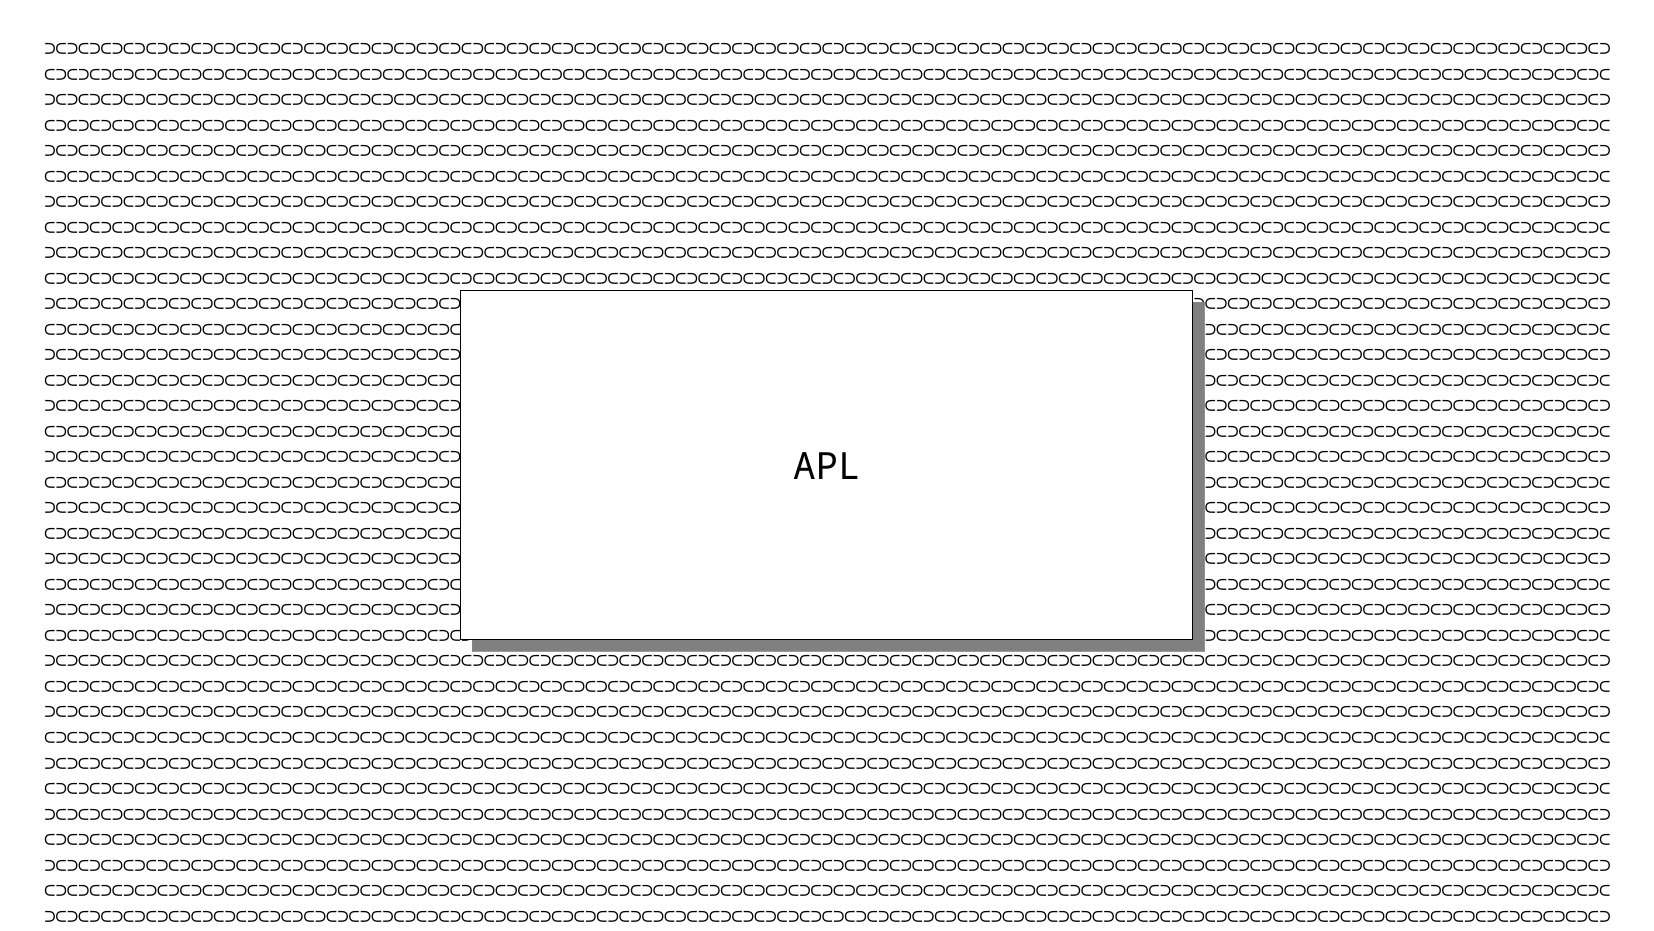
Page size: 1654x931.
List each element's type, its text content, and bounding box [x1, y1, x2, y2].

text_box ⊃⊂⊃⊂⊃⊂⊃⊂⊃⊂⊃⊂⊃⊂⊃⊂⊃⊂⊃⊂⊃⊂⊃⊂⊃⊂⊃⊂⊃⊂⊃⊂⊃⊂⊃⊂⊃⊂⊃⊂⊃⊂⊃⊂⊃⊂⊃⊂⊃⊂⊃⊂⊃⊂⊃⊂⊃⊂⊃⊂⊃⊂⊃⊂⊃⊂⊃⊂⊃⊂⊃⊂⊃⊂⊃⊂⊃⊂⊃⊂⊃⊂⊃⊂⊃⊂⊃⊂⊃⊂⊃⊂⊃⊂⊃⊂⊃⊂⊃⊂⊃⊂⊃⊂⊃⊂⊃⊂⊃⊂⊃⊂⊃⊂⊃⊂⊃⊂⊃⊂⊃⊂⊃⊂⊃⊂⊃⊂⊃⊂⊃⊂⊃⊂⊃⊂⊃⊂⊃⊂⊃⊂⊃⊂⊃⊂⊃⊂⊃⊂⊃⊂⊃⊂⊃⊂⊃⊂⊃⊂⊃⊂⊃⊂⊃⊂⊃⊂⊃⊂⊃⊂⊃⊂⊃⊂⊃⊂⊃⊂⊃⊂⊃⊂⊃⊂⊃⊂⊃⊂⊃⊂⊃⊂⊃⊂⊃⊂⊃⊂⊃⊂⊃⊂⊃⊂⊃⊂⊃⊂⊃⊂⊃⊂⊃⊂⊃⊂⊃⊂⊃⊂⊃⊂⊃⊂⊃⊂⊃⊂⊃⊂⊃⊂⊃⊂⊃⊂⊃⊂⊃⊂⊃⊂⊃⊂⊃⊂⊃⊂⊃⊂⊃⊂⊃⊂⊃⊂⊃⊂⊃⊂⊃⊂⊃⊂⊃⊂⊃⊂⊃⊂⊃⊂⊃⊂⊃⊂ ⊃⊂⊃⊂⊃⊂⊃⊂⊃⊂⊃⊂⊃⊂⊃⊂⊃⊂⊃⊂⊃⊂⊃⊂⊃⊂⊃⊂⊃⊂⊃⊂⊃⊂⊃⊂⊃⊂⊃⊂⊃⊂⊃⊂⊃⊂⊃⊂⊃⊂⊃⊂⊃⊂⊃⊂⊃⊂⊃⊂⊃⊂⊃⊂⊃⊂⊃⊂⊃⊂⊃⊂⊃⊂⊃⊂⊃⊂⊃⊂⊃⊂⊃⊂⊃⊂⊃⊂⊃⊂⊃⊂⊃⊂⊃⊂⊃⊂⊃⊂⊃⊂⊃⊂⊃⊂⊃⊂⊃⊂⊃⊂⊃⊂⊃⊂⊃⊂⊃⊂⊃⊂⊃⊂⊃⊂⊃⊂⊃⊂⊃⊂⊃⊂⊃⊂⊃⊂⊃⊂⊃⊂⊃⊂⊃⊂⊃⊂⊃⊂⊃⊂⊃⊂⊃⊂⊃⊂⊃⊂⊃⊂⊃⊂⊃⊂⊃⊂⊃⊂⊃⊂⊃⊂⊃⊂⊃⊂⊃⊂⊃⊂⊃⊂⊃⊂⊃⊂⊃⊂⊃⊂⊃⊂⊃⊂⊃⊂⊃⊂⊃⊂⊃⊂⊃⊂⊃⊂⊃⊂⊃⊂⊃⊂⊃⊂⊃⊂⊃⊂⊃⊂⊃⊂⊃⊂⊃⊂⊃⊂⊃⊂⊃⊂⊃⊂⊃⊂⊃⊂⊃⊂⊃⊂⊃⊂⊃⊂⊃⊂⊃⊂⊃⊂⊃⊂⊃⊂⊃⊂⊃⊂⊃⊂⊃⊂⊃⊂⊃⊂⊃⊂⊃⊂⊃⊂⊃⊂⊃⊂⊃⊂⊃⊂⊃⊂⊃⊂⊃⊂⊃⊂⊃⊂⊃⊂⊃⊂⊃⊂⊃⊂⊃⊂⊃⊂⊃⊂⊃⊂⊃⊂⊃⊂⊃⊂⊃⊂⊃⊂⊃⊂⊃⊂⊃⊂⊃⊂⊃⊂⊃⊂⊃⊂⊃⊂⊃⊂⊃⊂⊃⊂⊃⊂⊃⊂⊃⊂⊃⊂⊃⊂⊃⊂⊃⊂⊃⊂⊃⊂⊃⊂⊃⊂⊃⊂⊃⊂⊃⊂⊃⊂⊃⊂⊃⊂⊃⊂⊃⊂⊃⊂⊃⊂⊃⊂⊃⊂⊃⊂⊃⊂⊃⊂⊃⊂⊃⊂⊃⊂⊃⊂⊃⊂⊃⊂⊃⊂⊃⊂⊃⊂⊃⊂⊃⊂⊃⊂⊃⊂⊃⊂⊃⊂⊃⊂⊃⊂⊃⊂⊃⊂⊃⊂⊃⊂⊃⊂⊃⊂⊃⊂⊃⊂⊃⊂⊃⊂⊃⊂⊃⊂⊃⊂⊃⊂⊃⊂⊃⊂⊃⊂⊃⊂⊃⊂⊃⊂⊃⊂⊃⊂⊃⊂⊃⊂⊃⊂⊃⊂⊃⊂⊃⊂⊃⊂⊃⊂⊃⊂⊃⊂⊃⊂⊃⊂⊃⊂⊃⊂⊃⊂⊃⊂⊃⊂⊃⊂⊃⊂⊃⊂⊃⊂⊃⊂⊃⊂⊃⊂⊃⊂⊃⊂⊃⊂⊃⊂⊃⊂⊃⊂⊃⊂⊃⊂⊃⊂⊃⊂⊃⊂⊃⊂⊃⊂⊃⊂⊃⊂⊃⊂⊃⊂⊃⊂⊃⊂⊃⊂⊃⊂⊃⊂⊃⊂⊃⊂⊃⊂⊃⊂⊃⊂⊃⊂⊃⊂⊃⊂⊃⊂⊃⊂⊃⊂⊃⊂⊃⊂⊃⊂⊃⊂⊃⊂⊃⊂⊃⊂⊃⊂⊃⊂⊃⊂⊃⊂⊃⊂⊃⊂⊃⊂⊃⊂⊃⊂⊃⊂⊃⊂⊃⊂⊃⊂⊃⊂⊃⊂⊃⊂⊃⊂⊃⊂⊃⊂⊃⊂⊃⊂⊃⊂⊃⊂⊃⊂⊃⊂⊃⊂⊃⊂⊃⊂⊃⊂⊃⊂⊃⊂⊃⊂⊃⊂⊃⊂⊃⊂⊃⊂⊃⊂⊃⊂⊃⊂⊃⊂⊃⊂⊃⊂⊃⊂⊃⊂⊃⊂⊃⊂⊃⊂⊃⊂⊃⊂⊃⊂⊃⊂⊃⊂⊃⊂⊃⊂⊃⊂⊃⊂⊃⊂⊃⊂⊃⊂⊃⊂⊃⊂⊃⊂⊃⊂⊃⊂⊃⊂⊃⊂⊃⊂⊃⊂⊃⊂⊃⊂⊃⊂⊃⊂⊃⊂⊃⊂⊃⊂⊃⊂⊃⊂⊃⊂⊃⊂⊃⊂⊃⊂⊃⊂⊃⊂⊃⊂⊃⊂⊃⊂⊃⊂⊃⊂⊃⊂⊃⊂⊃⊂⊃⊂⊃⊂⊃⊂⊃⊂⊃⊂⊃⊂⊃⊂⊃⊂⊃⊂⊃⊂⊃⊂⊃⊂⊃⊂⊃⊂⊃⊂⊃⊂⊃⊂⊃⊂⊃⊂⊃⊂⊃⊂⊃⊂⊃⊂⊃⊂⊃⊂⊃⊂⊃⊂⊃⊂⊃⊂⊃⊂⊃⊂⊃⊂⊃⊂⊃⊂⊃⊂⊃⊂⊃⊂⊃⊂⊃⊂⊃⊂⊃⊂⊃⊂⊃⊂⊃⊂⊃⊂⊃⊂⊃⊂⊃⊂⊃⊂⊃⊂⊃⊂⊃⊂⊃⊂⊃⊂⊃⊂⊃⊂⊃⊂⊃⊂⊃⊂⊃⊂⊃⊂⊃⊂⊃⊂⊃⊂⊃⊂⊃⊂⊃⊂⊃⊂⊃⊂⊃⊂⊃⊂⊃⊂⊃⊂⊃⊂⊃⊂⊃⊂⊃⊂⊃⊂⊃⊂⊃⊂⊃⊂⊃⊂⊃⊂⊃⊂⊃⊂⊃⊂⊃⊂⊃⊂⊃⊂⊃⊂⊃⊂⊃⊂⊃⊂⊃⊂⊃⊂⊃⊂⊃⊂⊃⊂⊃⊂⊃⊂⊃⊂⊃⊂⊃⊂⊃⊂⊃⊂⊃⊂⊃⊂⊃⊂⊃⊂⊃⊂⊃⊂⊃⊂⊃⊂⊃⊂⊃⊂⊃⊂⊃⊂⊃⊂⊃⊂⊃⊂⊃⊂⊃⊂⊃⊂⊃⊂⊃⊂⊃⊂⊃⊂⊃⊂⊃⊂⊃⊂⊃⊂⊃⊂⊃⊂⊃⊂⊃⊂⊃⊂⊃⊂⊃⊂⊃⊂⊃⊂⊃⊂⊃⊂⊃⊂⊃⊂⊃⊂⊃⊂⊃⊂⊃⊂⊃⊂⊃⊂⊃⊂⊃⊂⊃⊂⊃⊂⊃⊂⊃⊂⊃⊂⊃⊂⊃⊂⊃⊂⊃⊂⊃⊂⊃⊂⊃⊂⊃⊂⊃⊂⊃⊂⊃⊂⊃⊂⊃⊂⊃⊂⊃⊂⊃⊂⊃⊂⊃⊂⊃⊂⊃⊂⊃⊂⊃⊂⊃⊂⊃⊂⊃⊂⊃⊂⊃⊂⊃⊂⊃⊂⊃⊂⊃⊂⊃⊂⊃⊂⊃⊂⊃⊂⊃⊂⊃⊂⊃⊂⊃⊂⊃⊂⊃⊂⊃⊂⊃⊂⊃⊂⊃⊂⊃⊂⊃⊂⊃⊂⊃⊂⊃⊂⊃⊂⊃⊂⊃⊂⊃⊂⊃⊂⊃⊂⊃⊂⊃⊂⊃⊂⊃⊂⊃⊂⊃⊂⊃⊂⊃⊂⊃⊂⊃⊂⊃⊂⊃⊂⊃⊂⊃⊂⊃⊂⊃⊂⊃⊂⊃⊂⊃⊂⊃⊂⊃⊂⊃⊂⊃⊂⊃⊂⊃⊂⊃⊂⊃⊂⊃⊂⊃⊂⊃⊂⊃⊂⊃⊂⊃⊂⊃⊂⊃⊂⊃⊂⊃⊂⊃⊂⊃⊂⊃⊂⊃⊂⊃⊂⊃⊂⊃⊂⊃⊂⊃⊂⊃⊂⊃⊂⊃⊂⊃⊂⊃⊂⊃⊂⊃⊂⊃⊂⊃⊂⊃⊂⊃⊂⊃⊂⊃⊂⊃⊂⊃⊂⊃⊂⊃⊂⊃⊂⊃⊂⊃⊂⊃⊂⊃⊂⊃⊂⊃⊂⊃⊂⊃⊂⊃⊂⊃⊂⊃⊂⊃⊂⊃⊂⊃⊂⊃⊂⊃⊂⊃⊂⊃⊂⊃⊂⊃⊂⊃⊂⊃⊂⊃⊂⊃⊂⊃⊂⊃⊂⊃⊂⊃⊂⊃⊂⊃⊂⊃⊂⊃⊂⊃⊂⊃⊂⊃⊂⊃⊂⊃⊂⊃⊂⊃⊂⊃⊂⊃⊂⊃⊂⊃⊂⊃⊂⊃⊂⊃⊂⊃⊂⊃⊂⊃⊂⊃⊂⊃⊂⊃⊂⊃⊂⊃⊂⊃⊂⊃⊂⊃⊂⊃⊂⊃⊂⊃⊂⊃⊂⊃⊂⊃⊂⊃⊂⊃⊂⊃⊂⊃⊂⊃⊂⊃⊂⊃⊂⊃⊂⊃⊂⊃⊂⊃⊂⊃⊂⊃⊂⊃⊂⊃⊂⊃⊂⊃⊂⊃⊂⊃⊂⊃⊂⊃⊂⊃⊂⊃⊂⊃⊂⊃⊂⊃⊂⊃⊂⊃⊂⊃⊂⊃⊂⊃⊂⊃⊂⊃⊂⊃⊂⊃⊂⊃⊂⊃⊂⊃⊂⊃⊂⊃⊂⊃⊂⊃⊂⊃⊂⊃⊂⊃⊂⊃⊂⊃⊂⊃⊂⊃⊂⊃⊂⊃⊂⊃⊂⊃⊂⊃⊂⊃⊂⊃⊂⊃⊂⊃⊂⊃⊂⊃⊂⊃⊂⊃⊂⊃⊂⊃⊂⊃⊂⊃⊂⊃⊂⊃⊂⊃⊂⊃⊂⊃⊂⊃⊂⊃⊂⊃⊂⊃⊂⊃⊂⊃⊂⊃⊂⊃⊂⊃⊂⊃⊂⊃⊂⊃⊂⊃⊂⊃⊂⊃⊂⊃⊂⊃⊂⊃⊂⊃⊂⊃⊂⊃⊂⊃⊂⊃⊂⊃⊂⊃⊂⊃⊂⊃⊂⊃⊂⊃⊂⊃⊂⊃⊂⊃⊂⊃⊂⊃⊂⊃⊂⊃⊂⊃⊂⊃⊂⊃⊂⊃⊂⊃⊂⊃⊂⊃⊂⊃⊂⊃⊂⊃⊂⊃⊂⊃⊂⊃⊂⊃⊂⊃⊂⊃⊂⊃⊂⊃⊂⊃⊂⊃⊂⊃⊂⊃⊂⊃⊂⊃⊂⊃⊂⊃⊂⊃⊂⊃⊂⊃⊂⊃⊂⊃⊂⊃⊂⊃⊂⊃⊂⊃⊂⊃⊂⊃⊂⊃⊂⊃⊂⊃⊂⊃⊂⊃⊂⊃⊂⊃⊂⊃⊂⊃⊂⊃⊂⊃⊂⊃⊂⊃⊂⊃⊂⊃⊂⊃⊂⊃⊂⊃⊂⊃⊂⊃⊂⊃⊂⊃⊂⊃⊂⊃⊂⊃⊂⊃⊂⊃⊂⊃⊂⊃⊂⊃⊂⊃⊂⊃⊂⊃⊂⊃⊂⊃⊂⊃⊂⊃⊂⊃⊂⊃⊂⊃⊂⊃⊂⊃⊂⊃⊂⊃⊂⊃⊂⊃⊂⊃⊂⊃⊂⊃⊂⊃⊂⊃⊂⊃⊂⊃⊂⊃⊂⊃⊂⊃⊂⊃⊂⊃⊂⊃⊂⊃⊂⊃⊂⊃⊂⊃⊂⊃⊂⊃⊂⊃⊂⊃⊂⊃⊂⊃⊂⊃⊂⊃⊂⊃⊂⊃⊂⊃⊂⊃⊂⊃⊂⊃⊂⊃⊂⊃⊂⊃⊂⊃⊂⊃⊂⊃⊂⊃⊂⊃⊂⊃⊂⊃⊂⊃⊂⊃⊂⊃⊂⊃⊂⊃⊂⊃⊂⊃⊂⊃⊂⊃⊂⊃⊂⊃⊂⊃⊂⊃⊂⊃⊂⊃⊂⊃⊂⊃⊂⊃⊂⊃⊂⊃⊂⊃⊂⊃⊂⊃⊂⊃⊂⊃⊂⊃⊂⊃⊂⊃⊂⊃⊂⊃⊂⊃⊂⊃⊂⊃⊂⊃⊂⊃⊂⊃⊂⊃⊂⊃⊂⊃⊂⊃⊂⊃⊂⊃⊂⊃⊂⊃⊂⊃⊂⊃⊂⊃⊂⊃⊂⊃⊂⊃⊂⊃⊂⊃⊂⊃⊂⊃⊂⊃⊂⊃⊂⊃⊂⊃⊂⊃⊂⊃⊂⊃⊂⊃⊂⊃⊂⊃⊂⊃⊂⊃⊂⊃⊂⊃⊂⊃⊂⊃⊂⊃⊂⊃⊂⊃⊂⊃⊂⊃⊂⊃⊂⊃⊂⊃⊂⊃⊂⊃⊂⊃⊂⊃⊂⊃⊂⊃⊂⊃⊂⊃⊂⊃⊂⊃⊂⊃⊂⊃⊂⊃⊂⊃⊂⊃⊂⊃⊂⊃⊂⊃⊂⊃⊂⊃⊂⊃⊂⊃⊂⊃⊂⊃⊂⊃⊂⊃⊂⊃⊂⊃⊂⊃⊂⊃⊂⊃⊂⊃⊂⊃⊂⊃⊂⊃⊂⊃⊂⊃⊂⊃⊂⊃⊂⊃⊂⊃⊂⊃⊂⊃⊂⊃⊂⊃⊂⊃⊂⊃⊂⊃⊂⊃⊂⊃⊂⊃⊂⊃⊂⊃⊂⊃⊂⊃⊂⊃⊂⊃⊂⊃⊂⊃⊂⊃⊂⊃⊂⊃⊂⊃⊂⊃⊂⊃⊂⊃⊂⊃⊂⊃⊂⊃⊂⊃⊂⊃⊂⊃⊂⊃⊂⊃⊂⊃⊂⊃⊂⊃⊂⊃⊂⊃⊂⊃⊂⊃⊂⊃⊂⊃⊂⊃⊂⊃⊂⊃⊂⊃⊂⊃⊂⊃⊂⊃⊂⊃⊂⊃⊂⊃⊂⊃⊂⊃⊂⊃⊂⊃⊂⊃⊂⊃⊂⊃⊂⊃⊂⊃⊂⊃⊂⊃⊂⊃⊂⊃⊂⊃⊂⊃⊂⊃⊂⊃⊂⊃⊂⊃⊂⊃⊂⊃⊂⊃⊂⊃⊂⊃⊂⊃⊂⊃⊂⊃⊂⊃⊂⊃⊂⊃⊂⊃⊂⊃⊂⊃⊂⊃⊂⊃⊂⊃⊂⊃⊂⊃⊂⊃⊂⊃⊂⊃⊂⊃⊂⊃⊂⊃⊂⊃⊂⊃⊂⊃⊂⊃⊂⊃⊂⊃⊂⊃⊂⊃⊂⊃⊂⊃⊂⊃⊂⊃⊂⊃⊂⊃⊂⊃⊂⊃⊂⊃⊂⊃⊂⊃⊂⊃⊂⊃⊂⊃⊂⊃⊂⊃⊂⊃⊂⊃⊂⊃⊂⊃⊂⊃⊂⊃⊂⊃⊂⊃⊂⊃⊂⊃⊂⊃⊂⊃⊂⊃⊂⊃⊂⊃⊂⊃⊂⊃⊂⊃⊂⊃⊂⊃⊂⊃⊂⊃⊂⊃⊂⊃⊂⊃⊂⊃⊂⊃⊂⊃⊂⊃⊂⊃⊂⊃⊂⊃⊂⊃⊂⊃⊂⊃⊂⊃⊂⊃⊂⊃⊂⊃⊂⊃⊂⊃⊂⊃⊂⊃⊂⊃⊂⊃⊂⊃⊂⊃⊂⊃⊂⊃⊂⊃⊂⊃⊂⊃⊂⊃⊂⊃⊂⊃⊂⊃⊂⊃⊂⊃⊂⊃⊂⊃⊂⊃⊂⊃⊂⊃⊂⊃⊂⊃⊂⊃⊂⊃⊂⊃⊂⊃⊂⊃⊂⊃⊂⊃⊂⊃⊂⊃⊂⊃⊂⊃⊂⊃⊂⊃⊂⊃⊂⊃⊂⊃⊂⊃⊂⊃⊂⊃⊂⊃⊂⊃⊂⊃⊂⊃⊂⊃⊂⊃⊂⊃⊂⊃⊂⊃⊂⊃⊂⊃⊂⊃⊂⊃⊂⊃⊂⊃⊂⊃⊂⊃⊂⊃⊂⊃⊂⊃⊂⊃⊂⊃⊂⊃⊂⊃⊂⊃⊂⊃⊂⊃⊂⊃⊂⊃⊂⊃⊂⊃⊂⊃⊂⊃⊂⊃⊂⊃⊂⊃⊂⊃⊂⊃⊂⊃⊂⊃⊂⊃⊂⊃⊂⊃⊂⊃⊂⊃⊂⊃⊂⊃⊂⊃⊂⊃⊂⊃⊂⊃⊂⊃⊂⊃⊂⊃⊂⊃⊂⊃⊂⊃⊂⊃⊂⊃⊂⊃⊂⊃⊂⊃⊂⊃⊂⊃⊂⊃⊂⊃⊂⊃⊂⊃⊂⊃⊂⊃⊂⊃⊂⊃⊂⊃⊂⊃⊂⊃⊂⊃⊂⊃⊂⊃⊂⊃⊂⊃⊂⊃⊂⊃⊂⊃⊂⊃⊂⊃⊂⊃⊂⊃⊂⊃⊂⊃⊂⊃⊂⊃⊂⊃⊂⊃⊂⊃⊂⊃⊂⊃⊂⊃⊂⊃⊂⊃⊂⊃⊂⊃⊂⊃⊂⊃⊂⊃⊂⊃⊂⊃⊂⊃⊂⊃⊂⊃⊂⊃⊂⊃⊂⊃⊂⊃⊂⊃⊂⊃⊂⊃⊂⊃⊂⊃⊂⊃⊂⊃⊂⊃⊂⊃⊂⊃⊂⊃⊂⊃⊂⊃⊂⊃⊂⊃⊂⊃⊂⊃⊂⊃⊂⊃⊂⊃⊂⊃⊂⊃⊂⊃⊂⊃⊂⊃⊂⊃⊂⊃⊂⊃⊂⊃⊂⊃⊂⊃⊂⊃⊂⊃⊂⊃⊂⊃⊂⊃⊂⊃⊂⊃⊂⊃⊂⊃⊂⊃⊂⊃⊂⊃⊂⊃⊂⊃⊂⊃⊂⊃⊂⊃⊂⊃⊂⊃⊂⊃⊂⊃⊂⊃⊂⊃⊂⊃⊂⊃⊂⊃⊂⊃⊂⊃⊂⊃⊂⊃⊂⊃⊂⊃⊂⊃⊂⊃⊂⊃⊂⊃⊂⊃⊂⊃⊂⊃⊂⊃⊂⊃⊂⊃⊂⊃⊂⊃⊂⊃⊂⊃⊂⊃⊂⊃⊂⊃⊂⊃⊂⊃⊂⊃⊂⊃⊂⊃⊂⊃⊂⊃⊂⊃⊂⊃⊂⊃⊂⊃⊂⊃⊂⊃⊂⊃⊂⊃⊂⊃⊂⊃⊂⊃⊂⊃⊂⊃⊂⊃⊂⊃⊂⊃⊂⊃⊂⊃⊂⊃⊂⊃⊂⊃⊂⊃⊂⊃⊂⊃⊂⊃⊂⊃⊂⊃⊂⊃⊂⊃⊂⊃⊂⊃⊂⊃⊂⊃⊂⊃⊂⊃⊂⊃⊂⊃⊂⊃⊂⊃⊂⊃⊂⊃⊂⊃⊂⊃⊂⊃⊂⊃⊂⊃⊂⊃⊂⊃⊂⊃⊂⊃⊂⊃⊂⊃⊂⊃⊂⊃⊂⊃⊂⊃⊂⊃⊂⊃⊂⊃⊂⊃⊂⊃⊂⊃⊂⊃⊂⊃⊂⊃⊂⊃⊂⊃⊂⊃⊂⊃⊂⊃⊂⊃⊂⊃⊂⊃⊂⊃⊂⊃⊂⊃⊂⊃⊂⊃⊂⊃⊂⊃⊂⊃⊂⊃⊂⊃⊂⊃⊂⊃⊂⊃⊂⊃⊂⊃⊂⊃⊂⊃⊂⊃⊂⊃⊂⊃⊂⊃⊂⊃⊂⊃⊂⊃⊂⊃⊂⊃⊂⊃⊂⊃⊂⊃⊂⊃⊂⊃⊂⊃⊂⊃⊂⊃⊂⊃⊂⊃⊂⊃⊂⊃⊂⊃⊂⊃⊂⊃⊂⊃⊂⊃⊂⊃⊂⊃⊂⊃⊂⊃⊂⊃⊂⊃⊂⊃⊂⊃⊂⊃⊂⊃⊂⊃⊂⊃⊂⊃⊂⊃⊂⊃⊂⊃⊂⊃⊂⊃⊂⊃⊂⊃⊂⊃⊂⊃⊂⊃⊂⊃⊂⊃⊂⊃⊂⊃⊂⊃⊂⊃⊂⊃⊂⊃⊂⊃⊂⊃⊂⊃⊂⊃⊂⊃⊂⊃⊂⊃⊂⊃⊂⊃⊂⊃⊂⊃⊂⊃⊂⊃⊂⊃⊂⊃⊂⊃⊂⊃⊂⊃⊂⊃⊂⊃⊂⊃⊂⊃⊂⊃⊂⊃⊂⊃⊂⊃⊂⊃⊂⊃⊂⊃⊂⊃⊂⊃⊂⊃⊂⊃⊂⊃⊂⊃⊂⊃⊂⊃⊂⊃⊂⊃⊂⊃⊂⊃⊂⊃⊂⊃⊂⊃⊂⊃⊂⊃⊂⊃⊂⊃⊂⊃⊂⊃⊂⊃⊂⊃⊂⊃⊂⊃⊂⊃⊂⊃⊂⊃⊂⊃⊂⊃⊂⊃⊂⊃⊂⊃⊂⊃⊂⊃⊂⊃⊂⊃⊂⊃⊂⊃⊂⊃⊂⊃⊂⊃⊂⊃⊂⊃⊂⊃⊂⊃⊂⊃⊂⊃⊂⊃⊂⊃⊂⊃⊂⊃⊂⊃⊂⊃⊂⊃⊂⊃⊂⊃⊂⊃⊂⊃⊂⊃⊂⊃⊂⊃⊂⊃⊂⊃⊂⊃⊂⊃⊂⊃⊂⊃⊂⊃⊂⊃⊂⊃⊂⊃⊂⊃⊂⊃⊂⊃⊂⊃⊂⊃⊂⊃⊂⊃⊂⊃⊂⊃⊂⊃⊂⊃⊂⊃⊂⊃⊂⊃⊂⊃⊂⊃⊂⊃⊂⊃⊂⊃⊂⊃⊂⊃⊂⊃⊂⊃⊂⊃⊂⊃⊂⊃⊂⊃⊂⊃⊂⊃⊂⊃⊂⊃⊂⊃⊂⊃⊂⊃⊂⊃⊂⊃⊂⊃⊂⊃⊂⊃⊂⊃⊂⊃⊂⊃⊂⊃⊂⊃⊂⊃⊂⊃⊂⊃⊂⊃⊂⊃⊂⊃⊂⊃⊂⊃⊂⊃⊂⊃⊂⊃⊂⊃⊂⊃⊂⊃⊂⊃⊂⊃⊂⊃⊂⊃⊂⊃⊂⊃⊂⊃⊂⊃⊂⊃⊂⊃⊂⊃⊂⊃⊂⊃⊂⊃⊂⊃⊂⊃⊂⊃⊂⊃⊂⊃⊂⊃⊂⊃⊂⊃⊂⊃⊂⊃⊂⊃⊂⊃⊂⊃⊂⊃⊂⊃⊂⊃⊂⊃⊂⊃⊂⊃⊂⊃⊂⊃⊂⊃⊂⊃⊂⊃⊂⊃⊂⊃⊂⊃⊂⊃⊂⊃⊂⊃⊂⊃⊂⊃⊂⊃⊂⊃⊂⊃⊂⊃⊂⊃⊂⊃⊂⊃⊂⊃⊂⊃⊂⊃⊂⊃⊂⊃⊂⊃⊂⊃⊂⊃⊂⊃⊂⊃⊂⊃⊂⊃⊂⊃⊂⊃⊂⊃⊂⊃⊂⊃⊂⊃⊂⊃⊂⊃⊂⊃⊂⊃⊂⊃⊂⊃⊂⊃⊂⊃⊂⊃⊂⊃⊂⊃⊂⊃⊂⊃⊂⊃⊂⊃⊂⊃⊂⊃⊂⊃⊂⊃⊂⊃⊂⊃⊂⊃⊂⊃⊂⊃⊂⊃⊂⊃⊂⊃⊂⊃⊂⊃⊂⊃⊂⊃⊂⊃⊂⊃⊂⊃⊂⊃⊂⊃⊂⊃⊂⊃⊂⊃⊂⊃⊂⊃⊂⊃⊂⊃⊂⊃⊂⊃⊂⊃⊂⊃⊂⊃⊂⊃⊂⊃⊂⊃⊂⊃⊂⊃⊂⊃⊂⊃⊂⊃⊂⊃⊂⊃⊂⊃⊂⊃⊂⊃⊂⊃⊂⊃⊂⊃⊂⊃⊂⊃⊂⊃⊂⊃⊂⊃⊂⊃⊂⊃⊂⊃⊂⊃⊂⊃⊂⊃⊂⊃⊂⊃⊂⊃⊂⊃⊂⊃⊂⊃⊂⊃⊂⊃⊂⊃⊂⊃⊂⊃⊂⊃⊂⊃⊂⊃⊂⊃⊂⊃⊂⊃⊂⊃⊂⊃⊂⊃⊂⊃⊂⊃⊂⊃⊂⊃⊂⊃⊂⊃⊂⊃⊂⊃⊂⊃⊂⊃⊂⊃⊂⊃⊂⊃⊂⊃⊂⊃⊂⊃⊂⊃⊂⊃⊂⊃⊂⊃⊂⊃⊂⊃⊂⊃⊂⊃⊂⊃⊂⊃⊂⊃⊂⊃⊂⊃⊂⊃⊂⊃⊂⊃⊂⊃⊂⊃⊂⊃⊂⊃⊂⊃⊂⊃⊂⊃⊂⊃⊂⊃⊂⊃⊂⊃⊂⊃⊂⊃⊂⊃⊂⊃⊂⊃⊂⊃⊂⊃⊂⊃⊂⊃⊂⊃⊂⊃⊂⊃⊂⊃⊂⊃⊂⊃⊂⊃⊂⊃⊂⊃⊂⊃⊂⊃⊂⊃⊂⊃⊂⊃⊂⊃⊂⊃⊂⊃⊂⊃⊂⊃⊂⊃⊂⊃⊂⊃⊂⊃⊂⊃⊂⊃⊂⊃⊂⊃⊂⊃⊂⊃⊂⊃⊂⊃⊂⊃⊂⊃⊂⊃⊂⊃⊂⊃⊂⊃⊂⊃⊂⊃⊂⊃⊂⊃⊂⊃⊂⊃⊂⊃⊂⊃⊂⊃⊂⊃⊂⊃⊂⊃⊂⊃⊂⊃⊂⊃⊂⊃⊂⊃⊂⊃⊂⊃⊂⊃⊂⊃⊂⊃⊂⊃⊂⊃⊂⊃⊂⊃⊂⊃⊂⊃⊂⊃⊂⊃⊂⊃⊂⊃⊂⊃⊂⊃⊂⊃⊂⊃⊂⊃⊂⊃⊂⊃⊂⊃⊂⊃⊂⊃⊂⊃⊂⊃⊂⊃⊂⊃⊂⊃⊂⊃⊂⊃⊂⊃⊂⊃⊂⊃⊂⊃⊂⊃⊂⊃⊂⊃⊂⊃⊂⊃⊂⊃⊂⊃⊂⊃⊂⊃⊂⊃⊂⊃⊂⊃⊂⊃⊂⊃⊂⊃⊂⊃⊂⊃⊂⊃⊂⊃⊂⊃⊂⊃⊂⊃⊂⊃⊂⊃⊂⊃⊂⊃⊂⊃⊂⊃⊂⊃⊂⊃⊂⊃⊂⊃⊂⊃⊂⊃⊂⊃⊂⊃⊂⊃⊂⊃⊂⊃⊂⊃⊂⊃⊂⊃⊂⊃⊂⊃⊂⊃⊂⊃⊂⊃⊂⊃⊂⊃⊂⊃⊂⊃⊂⊃⊂⊃⊂⊃⊂⊃⊂⊃⊂⊃⊂⊃⊂⊃⊂⊃⊂⊃⊂⊃⊂⊃⊂⊃⊂⊃⊂⊃⊂⊃⊂⊃⊂⊃⊂⊃⊂⊃⊂⊃⊂⊃⊂⊃⊂⊃⊂⊃⊂⊃⊂⊃⊂⊃⊂⊃⊂⊃⊂⊃⊂⊃⊂⊃⊂⊃⊂⊃⊂⊃⊂⊃⊂⊃⊂⊃⊂⊃⊂⊃⊂⊃⊂⊃⊂⊃⊂⊃⊂⊃⊂⊃⊂⊃⊂⊃⊂⊃⊂⊃⊂⊃⊂⊃⊂⊃⊂⊃⊂⊃⊂⊃⊂⊃⊂⊃⊂⊃⊂⊃⊂⊃⊂⊃⊂⊃⊂⊃⊂⊃⊂⊃⊂⊃⊂⊃⊂⊃⊂⊃⊂⊃⊂⊃⊂⊃⊂⊃⊂⊃⊂⊃⊂⊃⊂⊃⊂⊃⊂⊃⊂⊃⊂⊃⊂⊃⊂⊃⊂⊃⊂⊃⊂⊃⊂⊃⊂⊃⊂⊃⊂⊃⊂⊃⊂⊃⊂⊃⊂⊃⊂⊃⊂⊃⊂⊃⊂⊃⊂⊃⊂⊃⊂⊃⊂⊃⊂⊃⊂⊃⊂⊃⊂⊃⊂⊃⊂⊃⊂⊃⊂⊃⊂⊃⊂⊃⊂⊃⊂⊃⊂⊃⊂⊃⊂⊃⊂⊃⊂⊃⊂⊃⊂⊃⊂⊃⊂⊃⊂⊃⊂⊃⊂⊃⊂⊃⊂⊃⊂⊃⊂⊃⊂⊃⊂⊃⊂⊃⊂⊃⊂⊃⊂⊃⊂⊃⊂⊃⊂⊃⊂⊃⊂⊃⊂⊃⊂⊃⊂⊃⊂⊃⊂⊃⊂⊃⊂⊃⊂⊃⊂⊃⊂⊃⊂⊃⊂⊃⊂⊃⊂⊃⊂⊃⊂⊃⊂⊃⊂⊃⊂⊃⊂⊃⊂⊃⊂⊃⊂⊃⊂⊃⊂⊃⊂⊃⊂⊃⊂⊃⊂⊃⊂⊃⊂⊃⊂⊃⊂⊃⊂⊃⊂⊃⊂⊃⊂⊃⊂⊃⊂⊃⊂⊃⊂⊃⊂⊃⊂⊃⊂⊃⊂⊃⊂⊃⊂⊃⊂⊃⊂⊃⊂⊃⊂⊃⊂⊃⊂⊃⊂⊃⊂⊃⊂⊃⊂⊃⊂⊃⊂⊃⊂⊃⊂⊃⊂⊃⊂⊃⊂⊃⊂⊃⊂⊃⊂⊃⊂⊃⊂⊃⊂⊃⊂⊃⊂⊃⊂⊃⊂⊃⊂⊃⊂⊃⊂⊃⊂⊃⊂⊃⊂⊃⊂⊃⊂⊃⊂⊃⊂⊃⊂⊃⊂⊃⊂⊃⊂⊃⊂⊃⊂⊃⊂⊃⊂⊃⊂⊃⊂⊃⊂⊃⊂⊃⊂⊃⊂⊃⊂⊃⊂⊃⊂⊃⊂⊃⊂⊃⊂⊃⊂⊃⊂⊃⊂⊃⊂⊃⊂⊃⊂⊃⊂⊃⊂⊃⊂⊃⊂⊃⊂⊃⊂⊃⊂⊃⊂⊃⊂⊃⊂⊃⊂⊃⊂⊃⊂⊃⊂⊃⊂⊃⊂⊃⊂⊃⊂⊃⊂⊃⊂⊃⊂⊃⊂⊃⊂⊃⊂⊃⊂⊃⊂⊃⊂⊃⊂⊃⊂⊃⊂⊃⊂⊃⊂⊃⊂⊃⊂⊃⊂⊃⊂⊃⊂⊃⊂⊃⊂⊃⊂⊃⊂⊃⊂⊃⊂⊃⊂⊃⊂⊃⊂⊃⊂⊃⊂⊃⊂⊃⊂⊃⊂⊃⊂⊃⊂⊃⊂⊃⊂⊃⊂⊃⊂⊃⊂⊃⊂⊃⊂⊃⊂⊃⊂⊃⊂⊃⊂⊃⊂⊃⊂⊃⊂⊃⊂⊃⊂⊃⊂⊃⊂⊃⊂⊃⊂⊃⊂⊃⊂⊃⊂⊃⊂⊃⊂⊃⊂⊃⊂⊃⊂⊃⊂⊃⊂⊃⊂⊃⊂⊃⊂⊃⊂⊃⊂⊃⊂⊃⊂⊃⊂⊃⊂⊃⊂⊃⊂⊃⊂⊃⊂⊃⊂⊃⊂⊃⊂⊃⊂⊃⊂⊃⊂⊃⊂⊃⊂⊃⊂⊃⊂⊃⊂⊃⊂⊃⊂⊃⊂⊃⊂⊃⊂⊃⊂⊃⊂⊃⊂⊃⊂⊃⊂⊃⊂⊃⊂⊃⊂⊃⊂⊃⊂⊃⊂⊃⊂⊃⊂⊃⊂⊃⊂⊃⊂⊃⊂⊃⊂⊃⊂⊃⊂⊃⊂⊃⊂⊃⊂⊃⊂⊃⊂⊃⊂⊃⊂⊃⊂⊃⊂⊃⊂⊃⊂⊃⊂⊃⊂⊃⊂⊃⊂⊃⊂⊃⊂⊃⊂⊃⊂⊃⊂⊃⊂⊃⊂⊃⊂⊃⊂⊃⊂⊃⊂⊃⊂⊃⊂⊃⊂⊃⊂⊃⊂⊃⊂⊃⊂⊃⊂⊃⊂⊃⊂⊃⊂⊃⊂⊃⊂⊃⊂⊃⊂⊃⊂⊃⊂⊃⊂⊃⊂⊃⊂⊃⊂⊃⊂⊃⊂⊃⊂⊃⊂⊃⊂⊃⊂⊃⊂⊃⊂⊃⊂⊃⊂⊃⊂⊃⊂⊃⊂⊃⊂⊃⊂⊃⊂⊃⊂⊃⊂⊃⊂⊃⊂⊃⊂⊃⊂⊃⊂⊃⊂⊃⊂⊃⊂⊃⊂⊃⊂⊃⊂⊃⊂⊃⊂⊃⊂⊃⊂⊃⊂⊃⊂⊃⊂⊃⊂⊃⊂⊃⊂⊃⊂⊃⊂⊃⊂⊃⊂⊃⊂⊃⊂⊃⊂⊃⊂⊃⊂⊃⊂⊃⊂⊃⊂⊃⊂⊃⊂⊃⊂⊃⊂⊃⊂⊃⊂⊃⊂⊃⊂⊃⊂ [29, 28, 1625, 902]
text_box APL [460, 290, 1193, 640]
